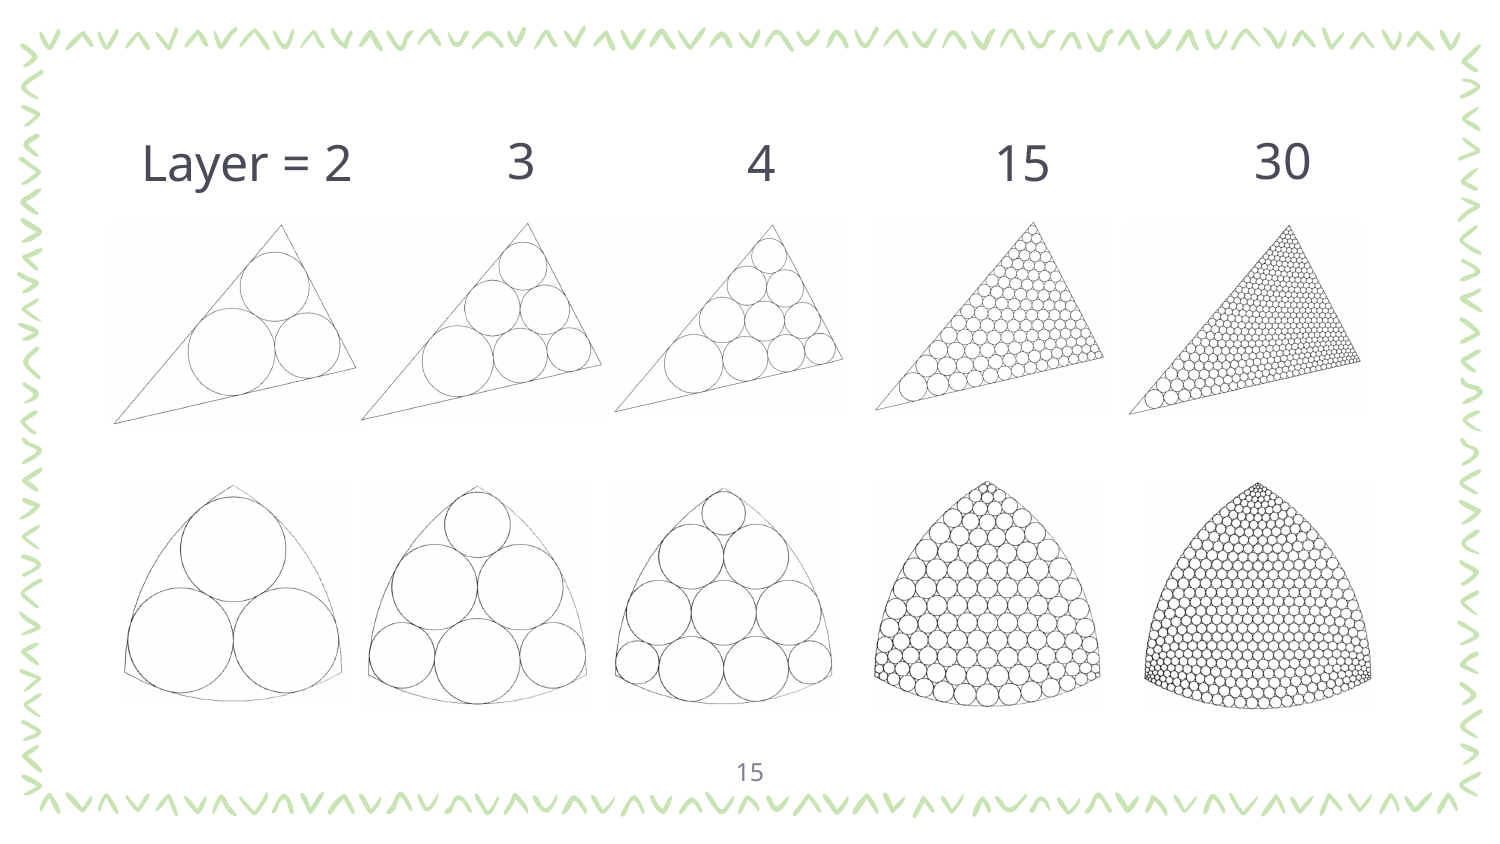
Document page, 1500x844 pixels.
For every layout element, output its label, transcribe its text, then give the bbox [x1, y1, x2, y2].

picture [1141, 478, 1375, 712]
text_box 15 [965, 123, 1080, 200]
text_box 3 [477, 122, 566, 198]
picture [118, 481, 349, 705]
picture [873, 219, 1107, 414]
picture [1125, 222, 1363, 417]
picture [609, 483, 838, 708]
picture [611, 221, 849, 417]
picture [109, 219, 604, 427]
text_box Layer = 2 [96, 123, 398, 200]
text_box 4 [718, 123, 806, 200]
picture [362, 481, 592, 708]
text_box 30 [1221, 122, 1347, 198]
picture [870, 477, 1104, 709]
text_box 15 [0, 741, 1500, 807]
